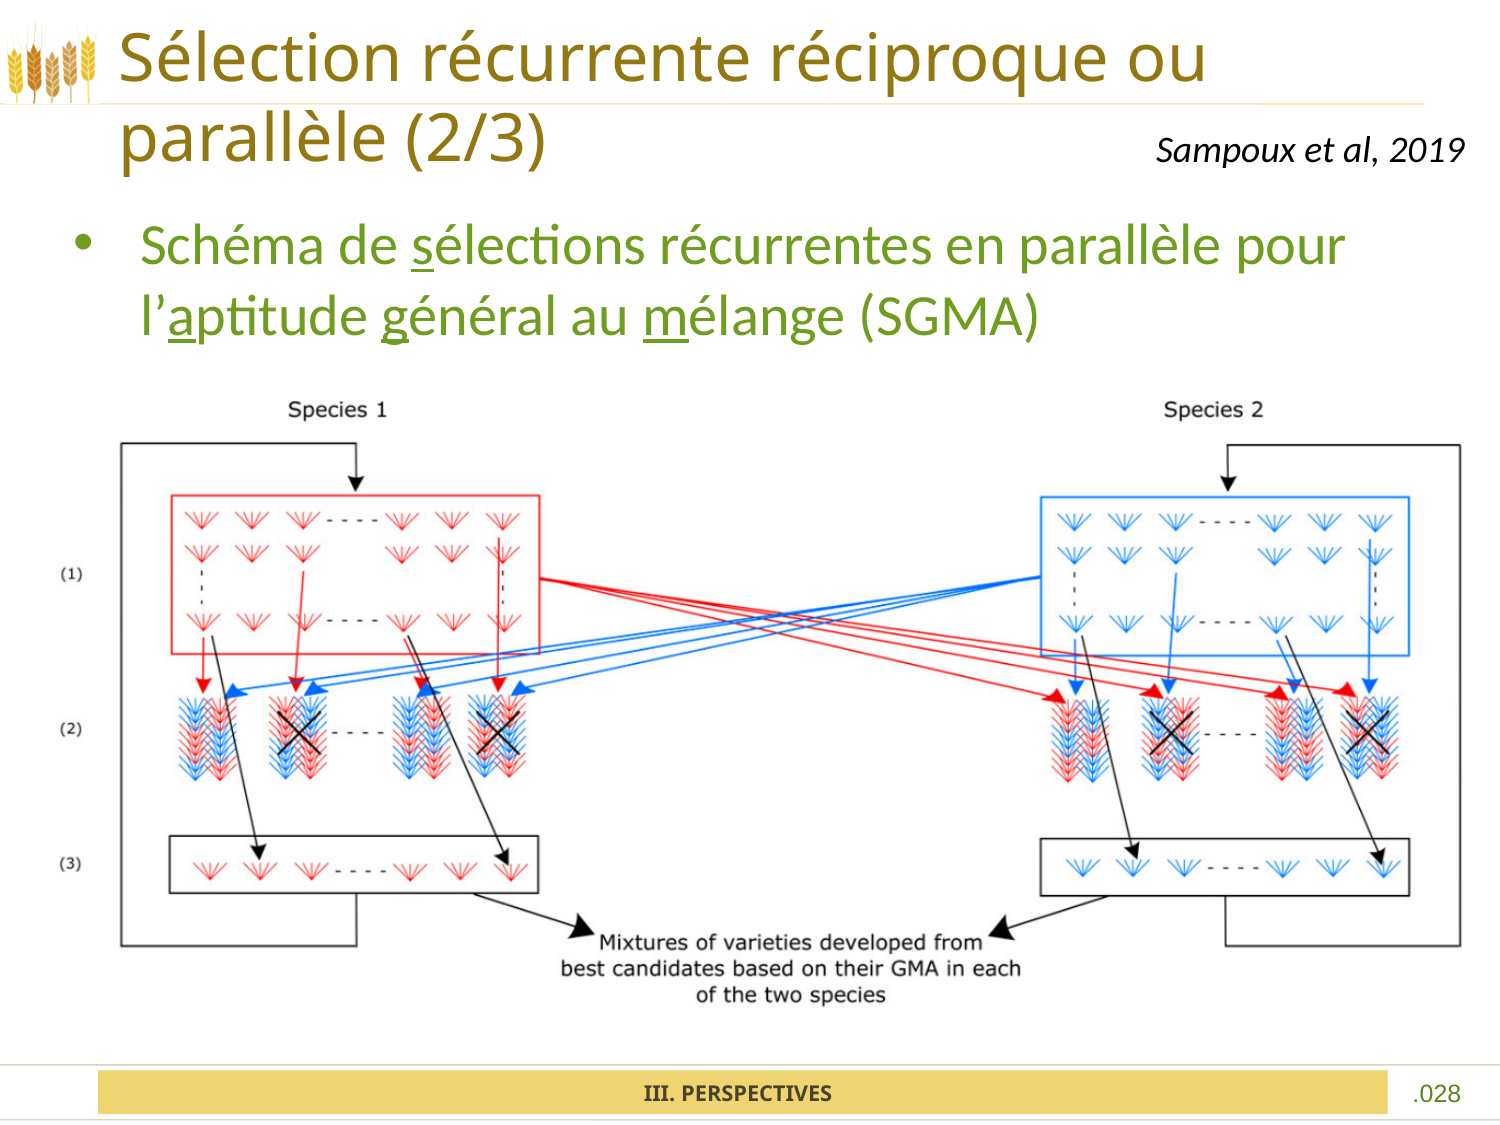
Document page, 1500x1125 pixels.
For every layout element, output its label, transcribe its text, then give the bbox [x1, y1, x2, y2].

picture [24, 385, 1475, 1011]
text_box Sampoux et al, 2019 [1141, 117, 1500, 186]
list Schéma de sélections récurrentes en parallèle pour l’aptitude général au mélange (SGMA) [50, 199, 1458, 423]
picture [5, 18, 99, 104]
text_box III. PERSPECTIVES [112, 1079, 1365, 1106]
title Sélection récurrente réciproque ou parallèle (2/3) [103, 7, 1495, 111]
